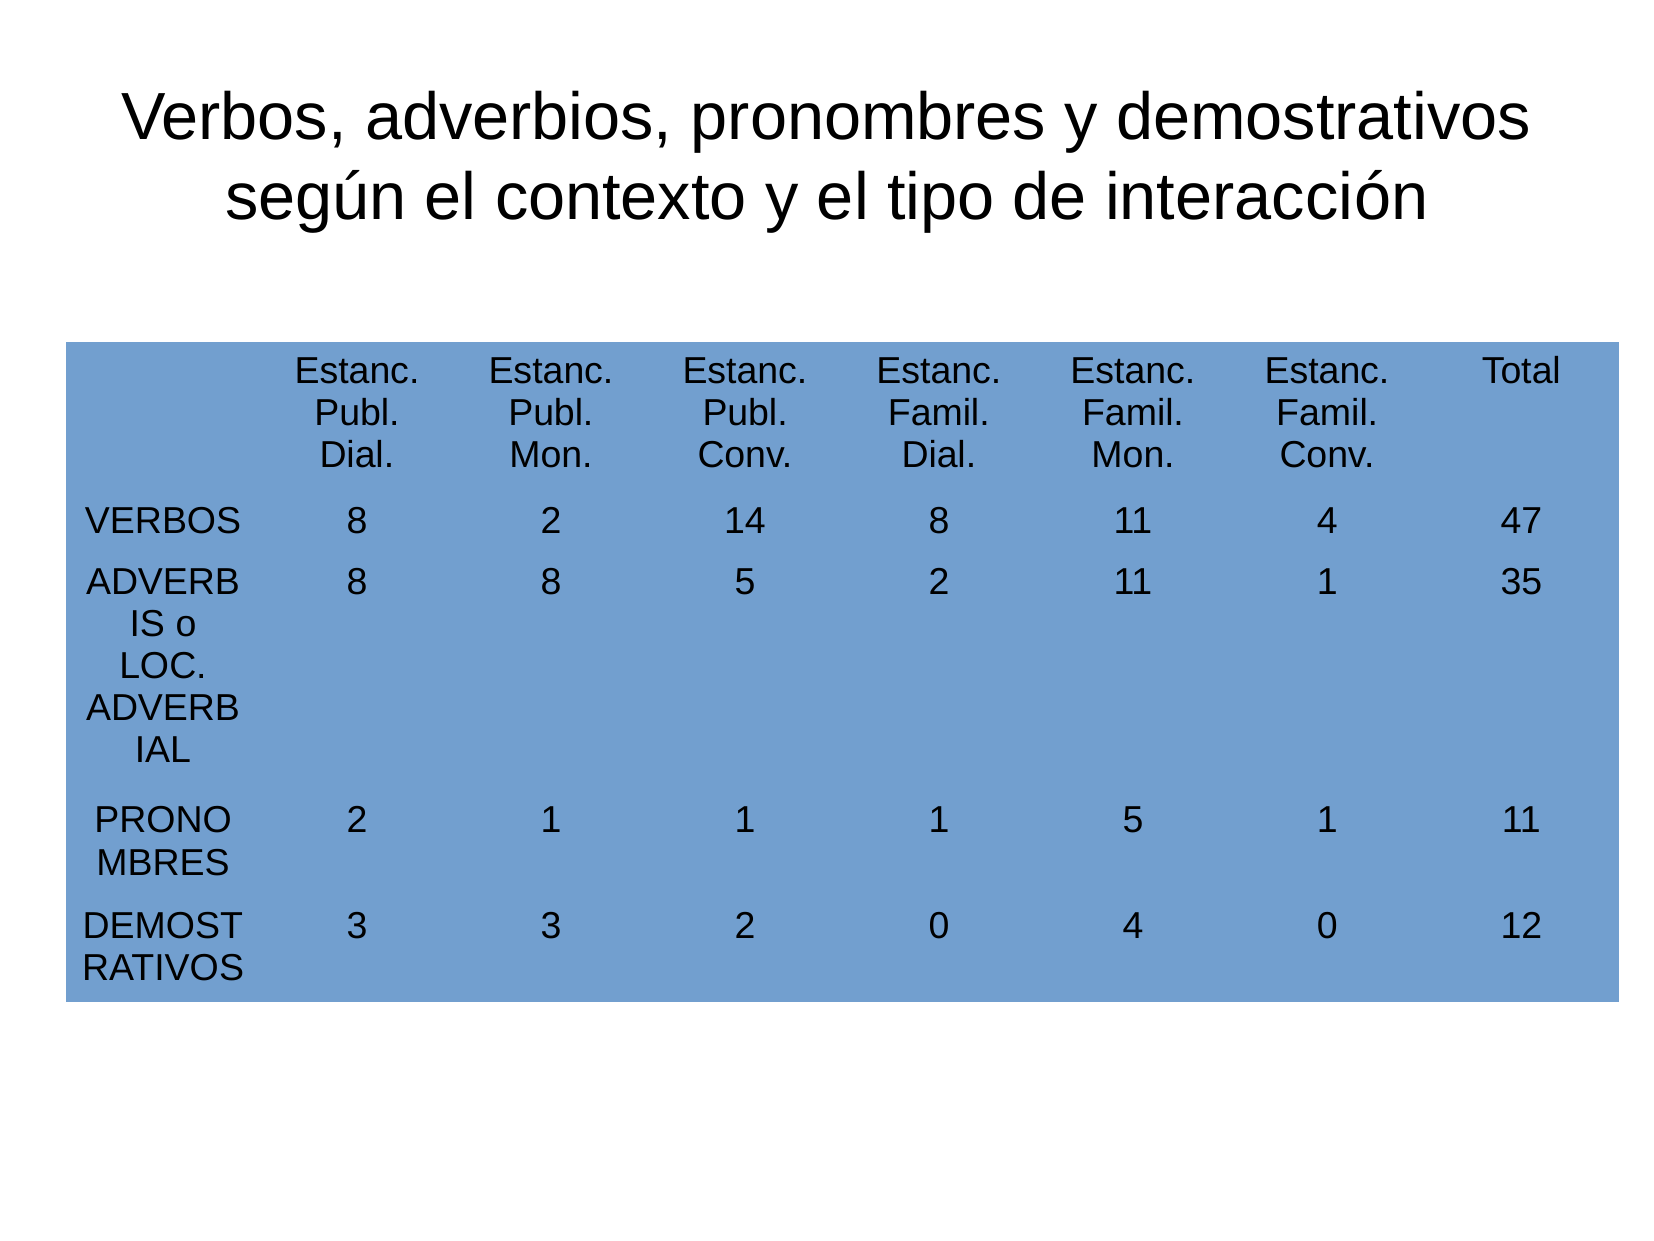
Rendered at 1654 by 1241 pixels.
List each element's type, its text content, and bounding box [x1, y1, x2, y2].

table_header Estanc. Famil. Conv. [1230, 342, 1424, 492]
table_cell 8 [260, 492, 454, 553]
table_header Estanc. Publ. Conv. [648, 342, 842, 492]
table_cell 11 [1424, 792, 1619, 897]
table_cell 3 [260, 897, 454, 1002]
table_header Total [1424, 342, 1619, 492]
table_cell 12 [1424, 897, 1619, 1002]
table_cell 2 [842, 553, 1036, 792]
table_header Estanc. Famil. Dial. [842, 342, 1036, 492]
table_cell 47 [1424, 492, 1619, 553]
table_cell ADVERBIS o LOC. ADVERBIAL [66, 553, 260, 792]
table_header Estanc. Famil. Mon. [1036, 342, 1230, 492]
table_cell DEMOSTRATIVOS [66, 897, 260, 1002]
table_cell 0 [1230, 897, 1424, 1002]
table_header Estanc. Publ. Dial. [260, 342, 454, 492]
table_cell 35 [1424, 553, 1619, 792]
table_cell 14 [648, 492, 842, 553]
table_cell 5 [648, 553, 842, 792]
table_cell 2 [260, 792, 454, 897]
table_header Estanc. Publ. Mon. [454, 342, 648, 492]
table_cell 11 [1036, 553, 1230, 792]
table_header [66, 342, 260, 492]
table_cell PRONOMBRES [66, 792, 260, 897]
table_cell 5 [1036, 792, 1230, 897]
table_cell 8 [454, 553, 648, 792]
table_cell 8 [260, 553, 454, 792]
table_cell 4 [1036, 897, 1230, 1002]
table_cell 3 [454, 897, 648, 1002]
table_cell 4 [1230, 492, 1424, 553]
table_cell 1 [1230, 792, 1424, 897]
table_cell 2 [648, 897, 842, 1002]
table_cell 8 [842, 492, 1036, 553]
table_cell VERBOS [66, 492, 260, 553]
table_cell 1 [842, 792, 1036, 897]
table_cell 1 [454, 792, 648, 897]
table_cell 1 [1230, 553, 1424, 792]
table_cell 11 [1036, 492, 1230, 553]
table_cell 2 [454, 492, 648, 553]
title Verbos, adverbios, pronombres y demostrativos según el contexto y el tipo de interacción [82, 49, 1571, 257]
table_cell 0 [842, 897, 1036, 1002]
table_cell 1 [648, 792, 842, 897]
